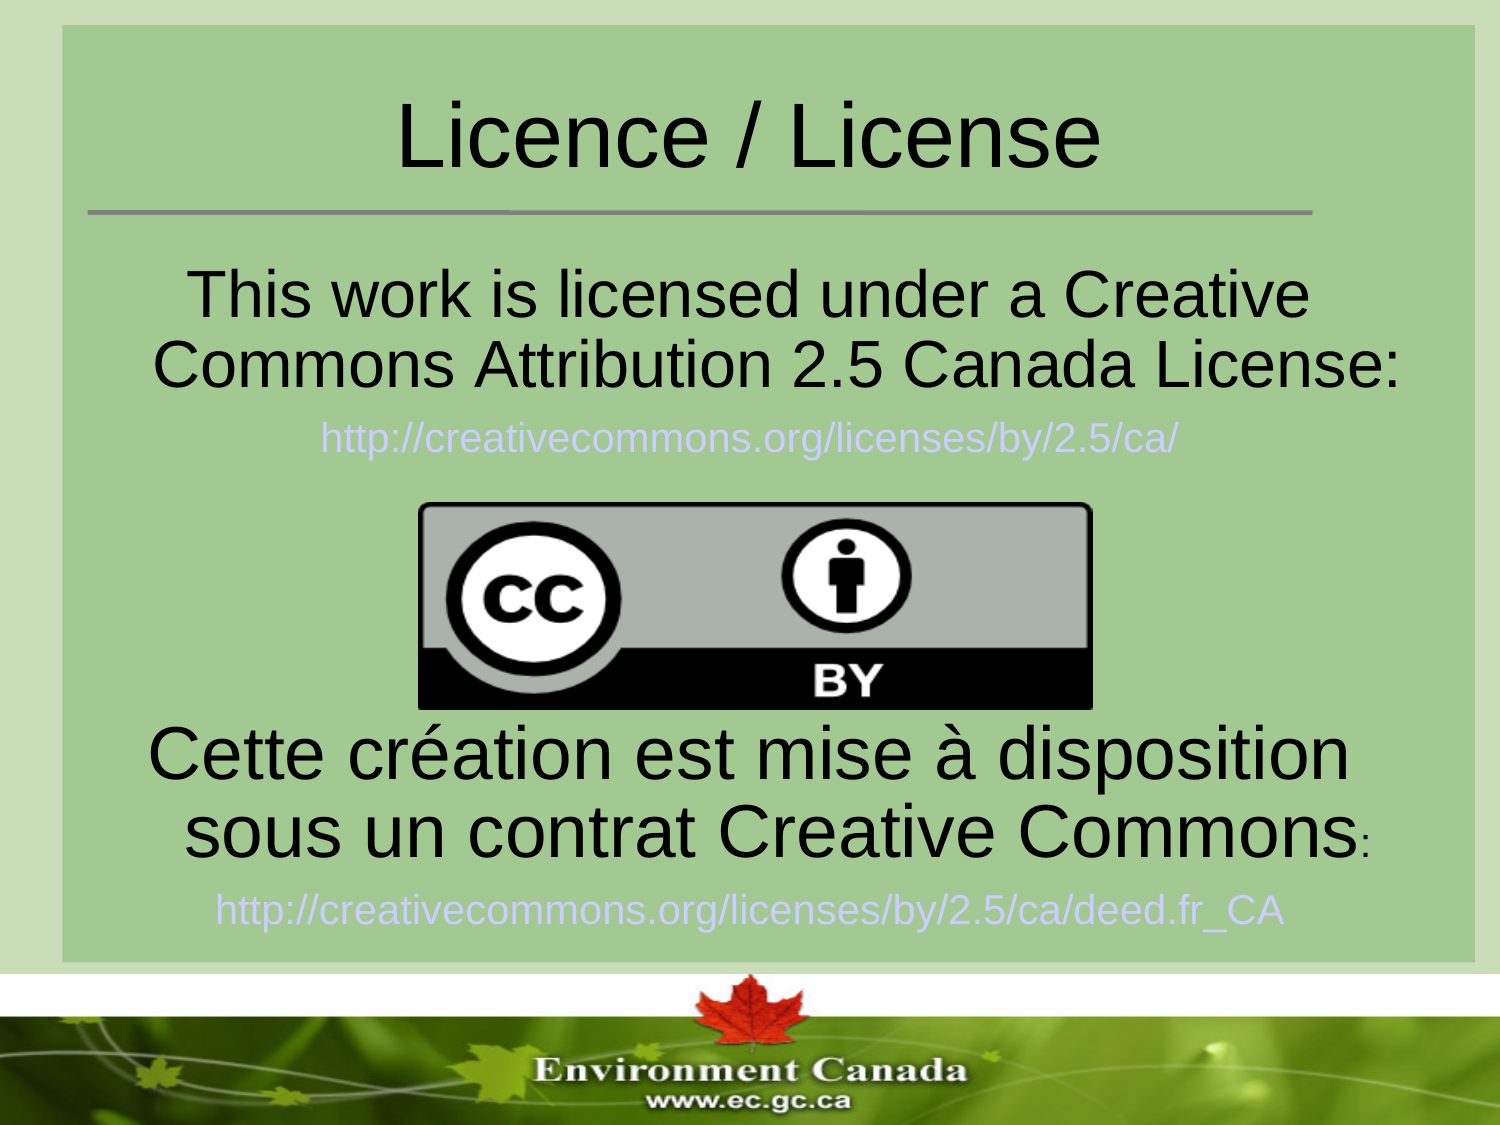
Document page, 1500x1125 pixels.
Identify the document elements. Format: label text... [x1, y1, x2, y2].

text_box This work is licensed under a Creative Commons Attribution 2.5 Canada License: http://creativecommons.org/licenses/by/2.5/ca/ Cette création est mise à disposition sous un contrat Creative Commons: http://creativecommons.org/licenses/by/2.5/ca/deed.fr_CA [75, 262, 1426, 1039]
picture [0, 974, 1500, 1125]
picture [418, 502, 1093, 710]
text_box Licence / License [75, 52, 1426, 226]
